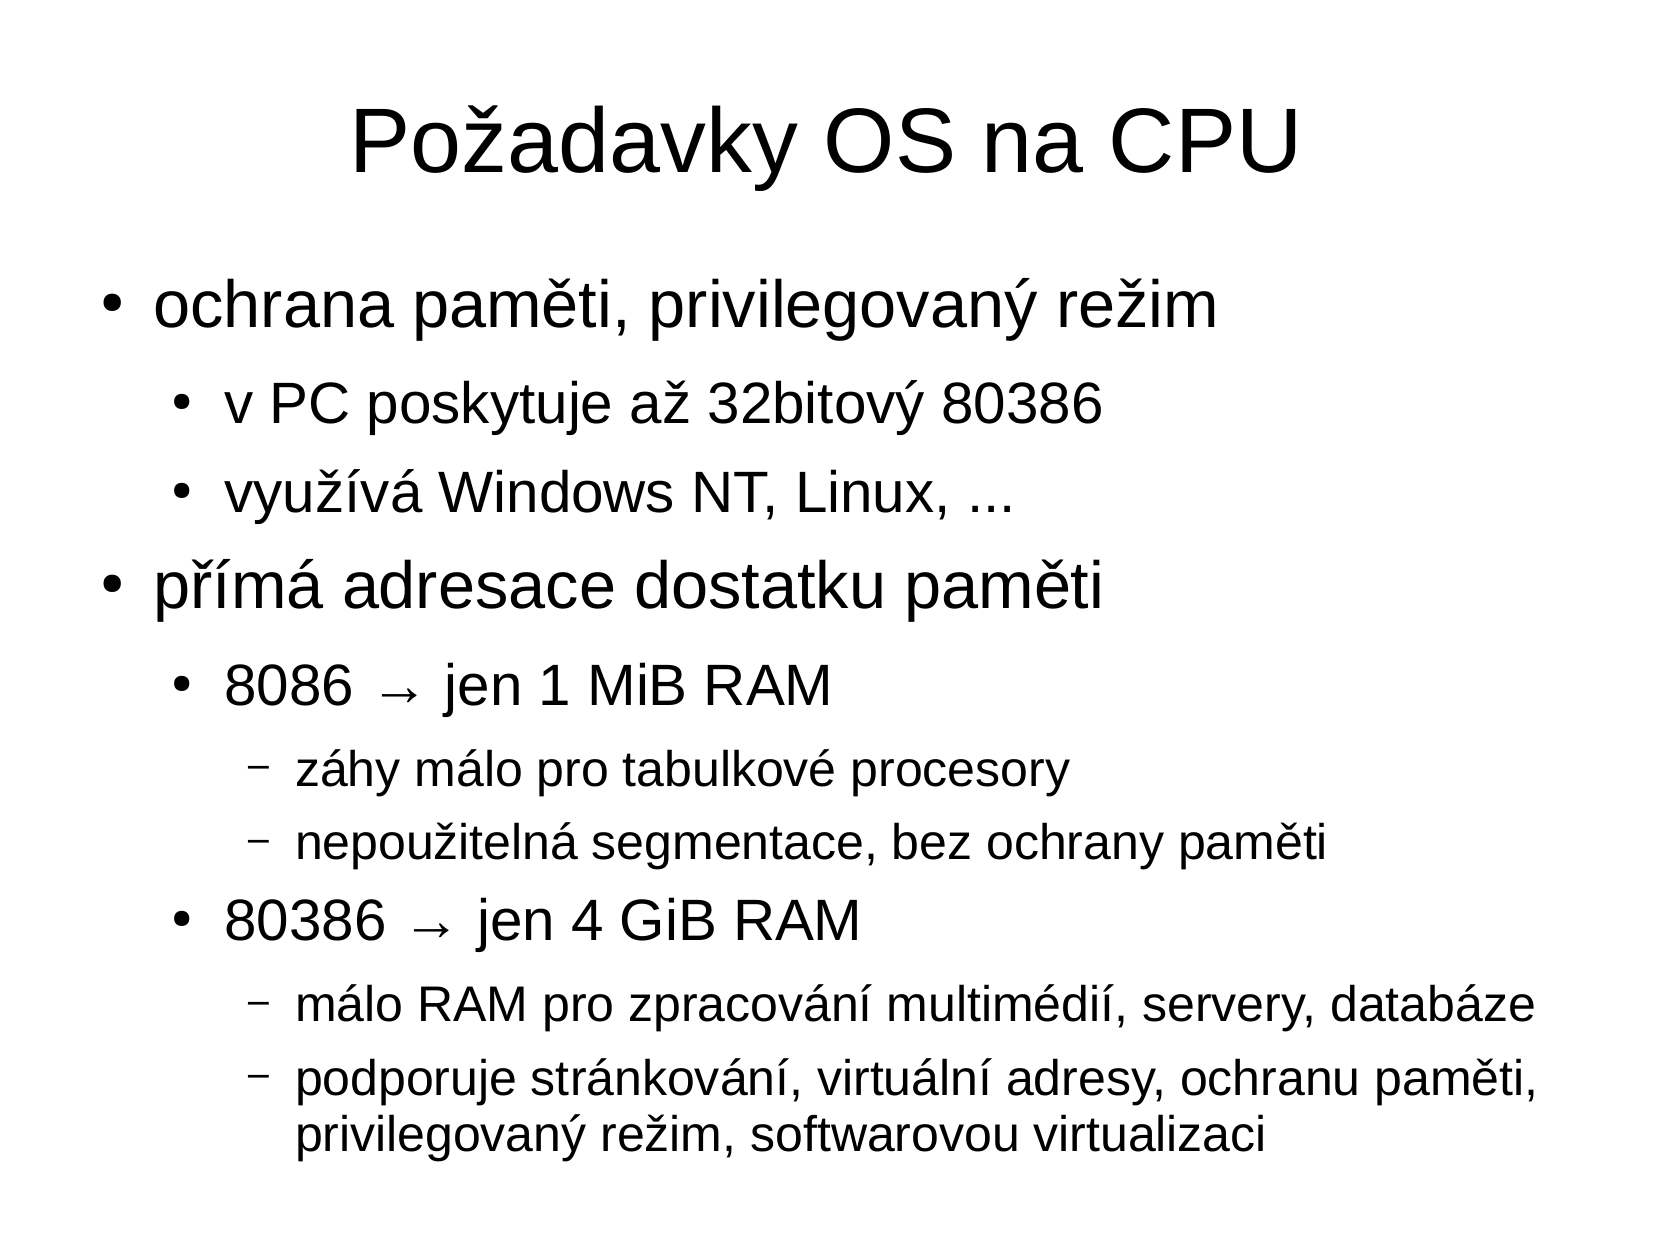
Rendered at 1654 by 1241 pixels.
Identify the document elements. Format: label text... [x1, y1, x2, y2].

title Požadavky OS na CPU [82, 45, 1571, 238]
list ochrana paměti, privilegovaný režim v PC poskytuje až 32bitový 80386 využívá Windows NT, Linux, ... přímá adresace dostatku paměti 8086 → jen 1 MiB RAM záhy málo pro tabulkové procesory nepoužitelná segmentace, bez ochrany paměti 80386 → jen 4 GiB RAM málo RAM pro zpracování multimédií, servery, databáze podporuje stránkování, virtuální adresy, ochranu paměti, privilegovaný režim, softwarovou virtualizaci [82, 266, 1571, 1161]
